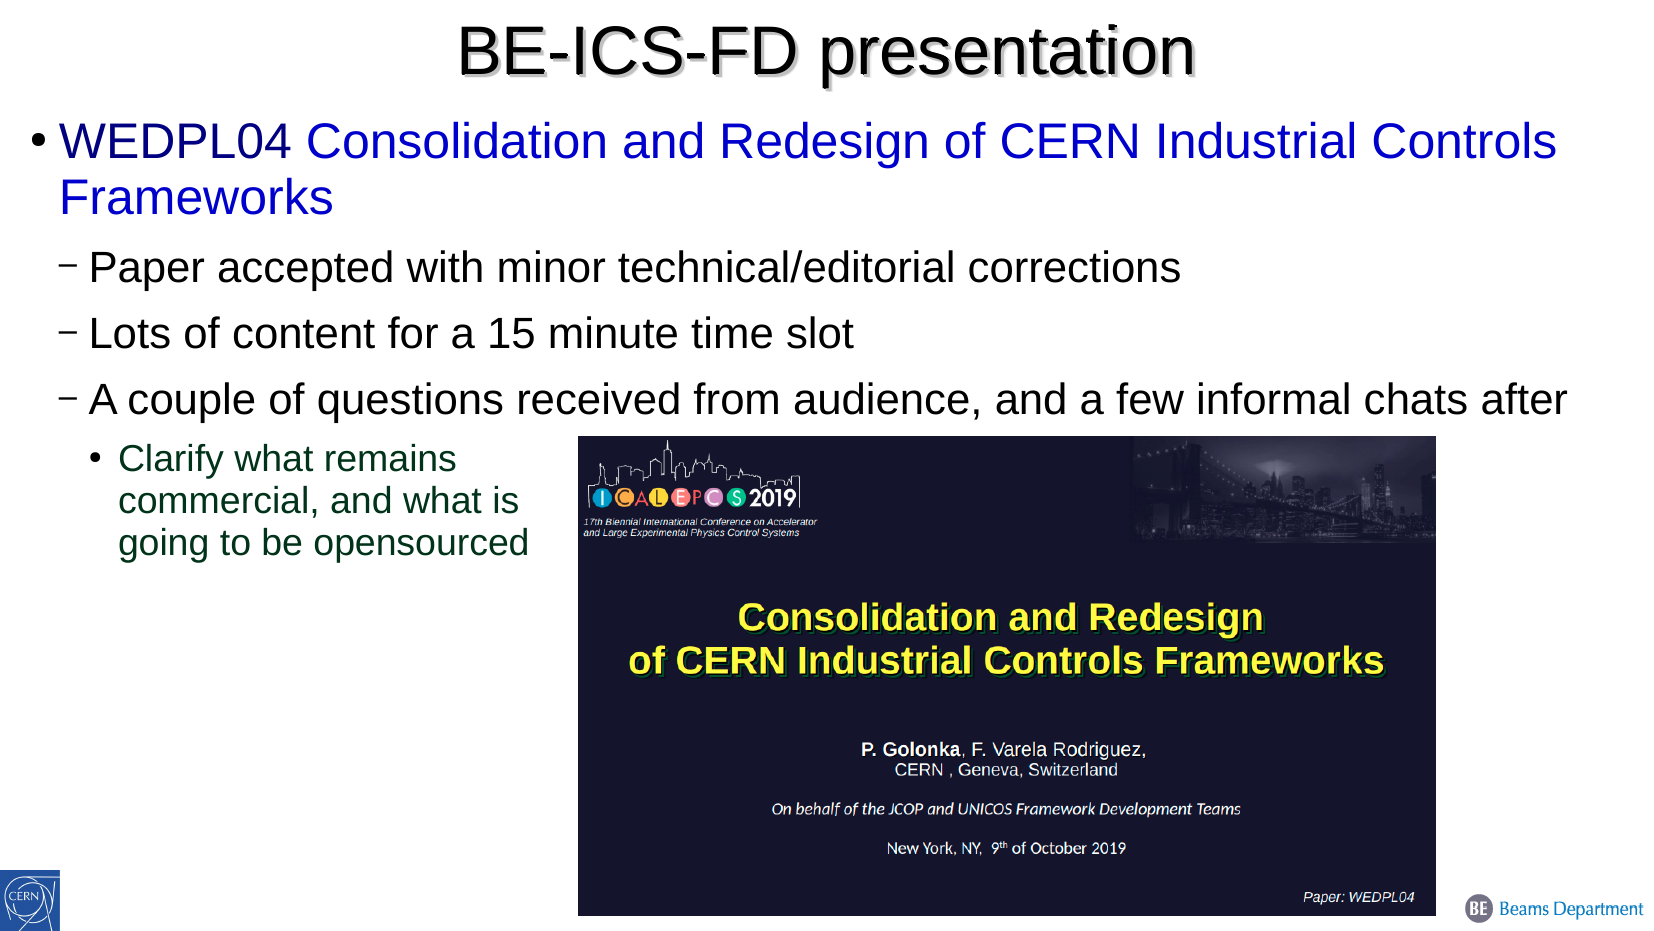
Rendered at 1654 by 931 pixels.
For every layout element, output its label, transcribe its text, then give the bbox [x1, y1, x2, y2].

picture [578, 436, 1436, 916]
list WEDPL04 Consolidation and Redesign of CERN Industrial Controls Frameworks Paper accepted with minor technical/editorial corrections Lots of content for a 15 minute time slot A couple of questions received from audience, and a few informal chats after Clarify what remains commercial, and what is going to be opensourced [0, 113, 1654, 871]
picture [1452, 882, 1654, 931]
picture [0, 871, 60, 931]
title BE-ICS-FD presentation [35, 11, 1619, 90]
